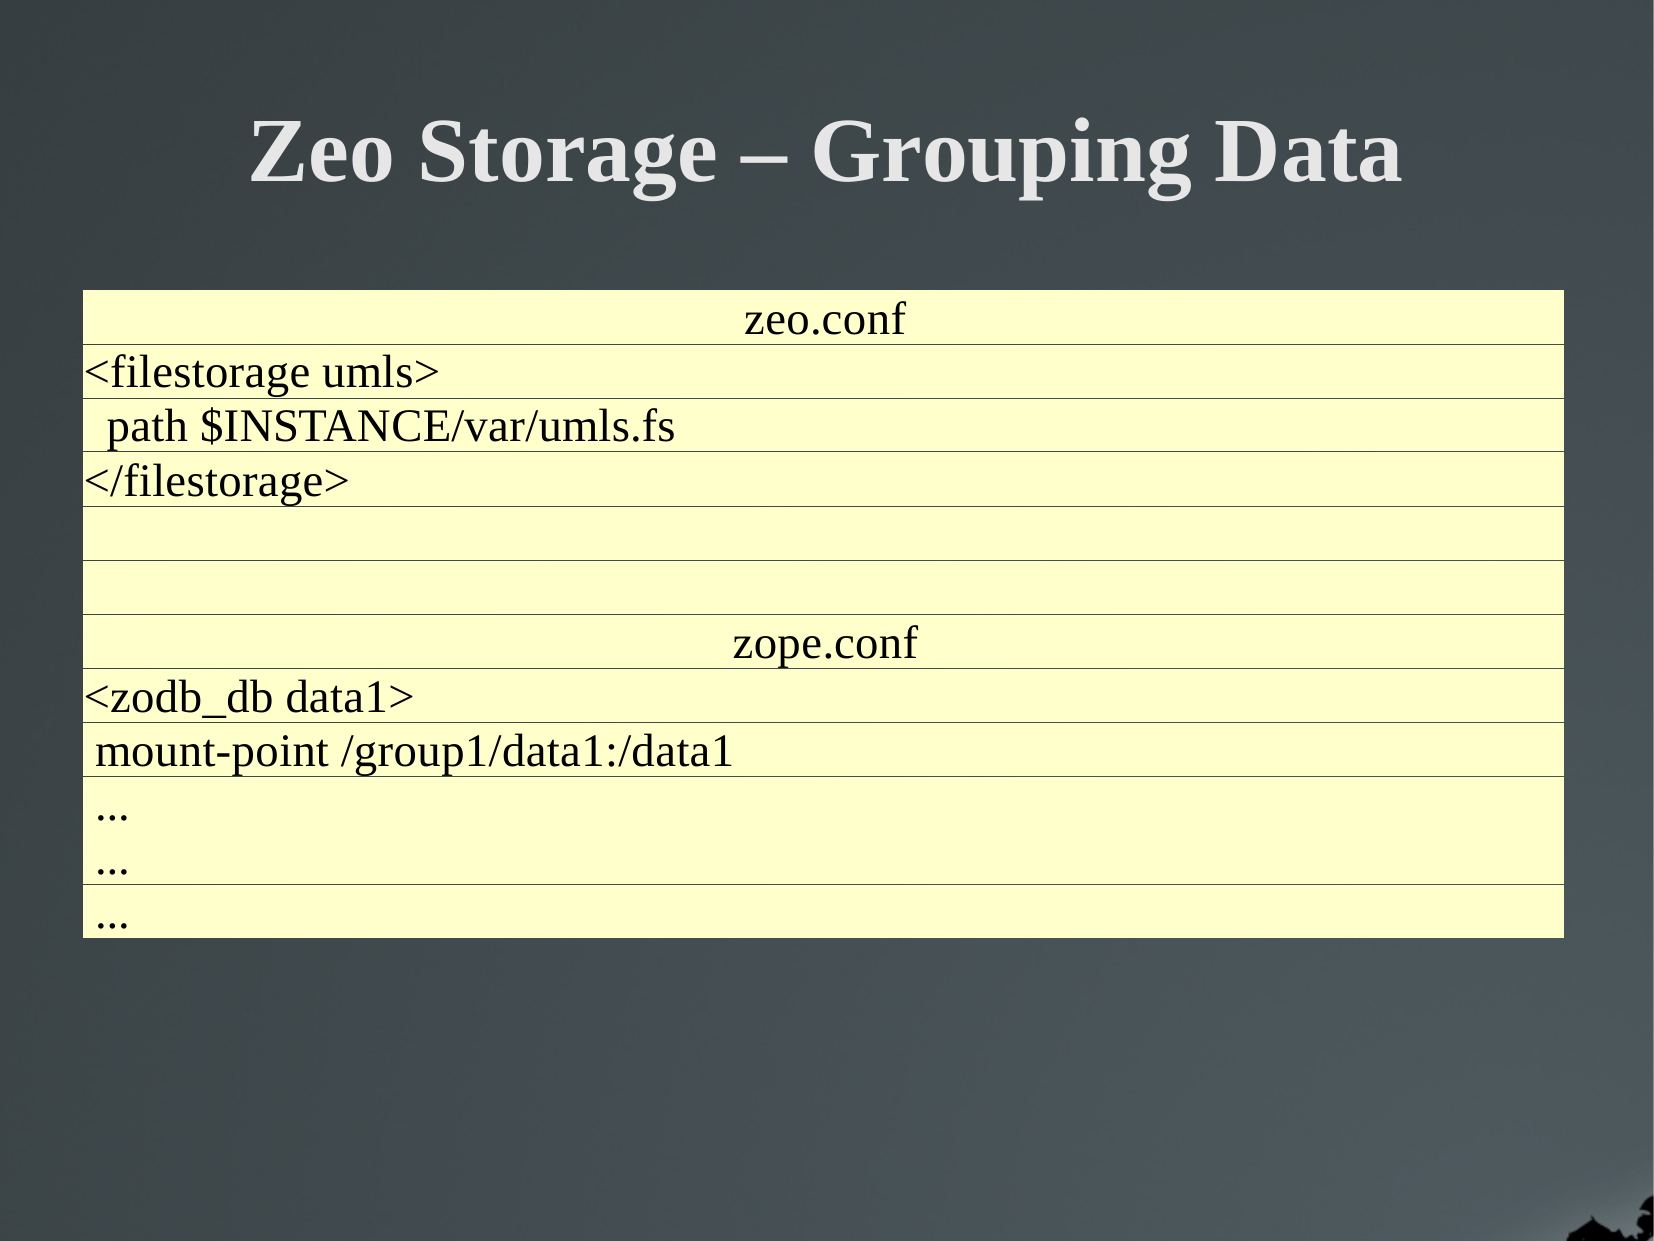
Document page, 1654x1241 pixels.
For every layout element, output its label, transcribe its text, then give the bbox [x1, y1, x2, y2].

picture [0, 0, 1654, 1241]
title Zeo Storage – Grouping Data [82, 49, 1571, 257]
chart [82, 290, 1569, 1107]
